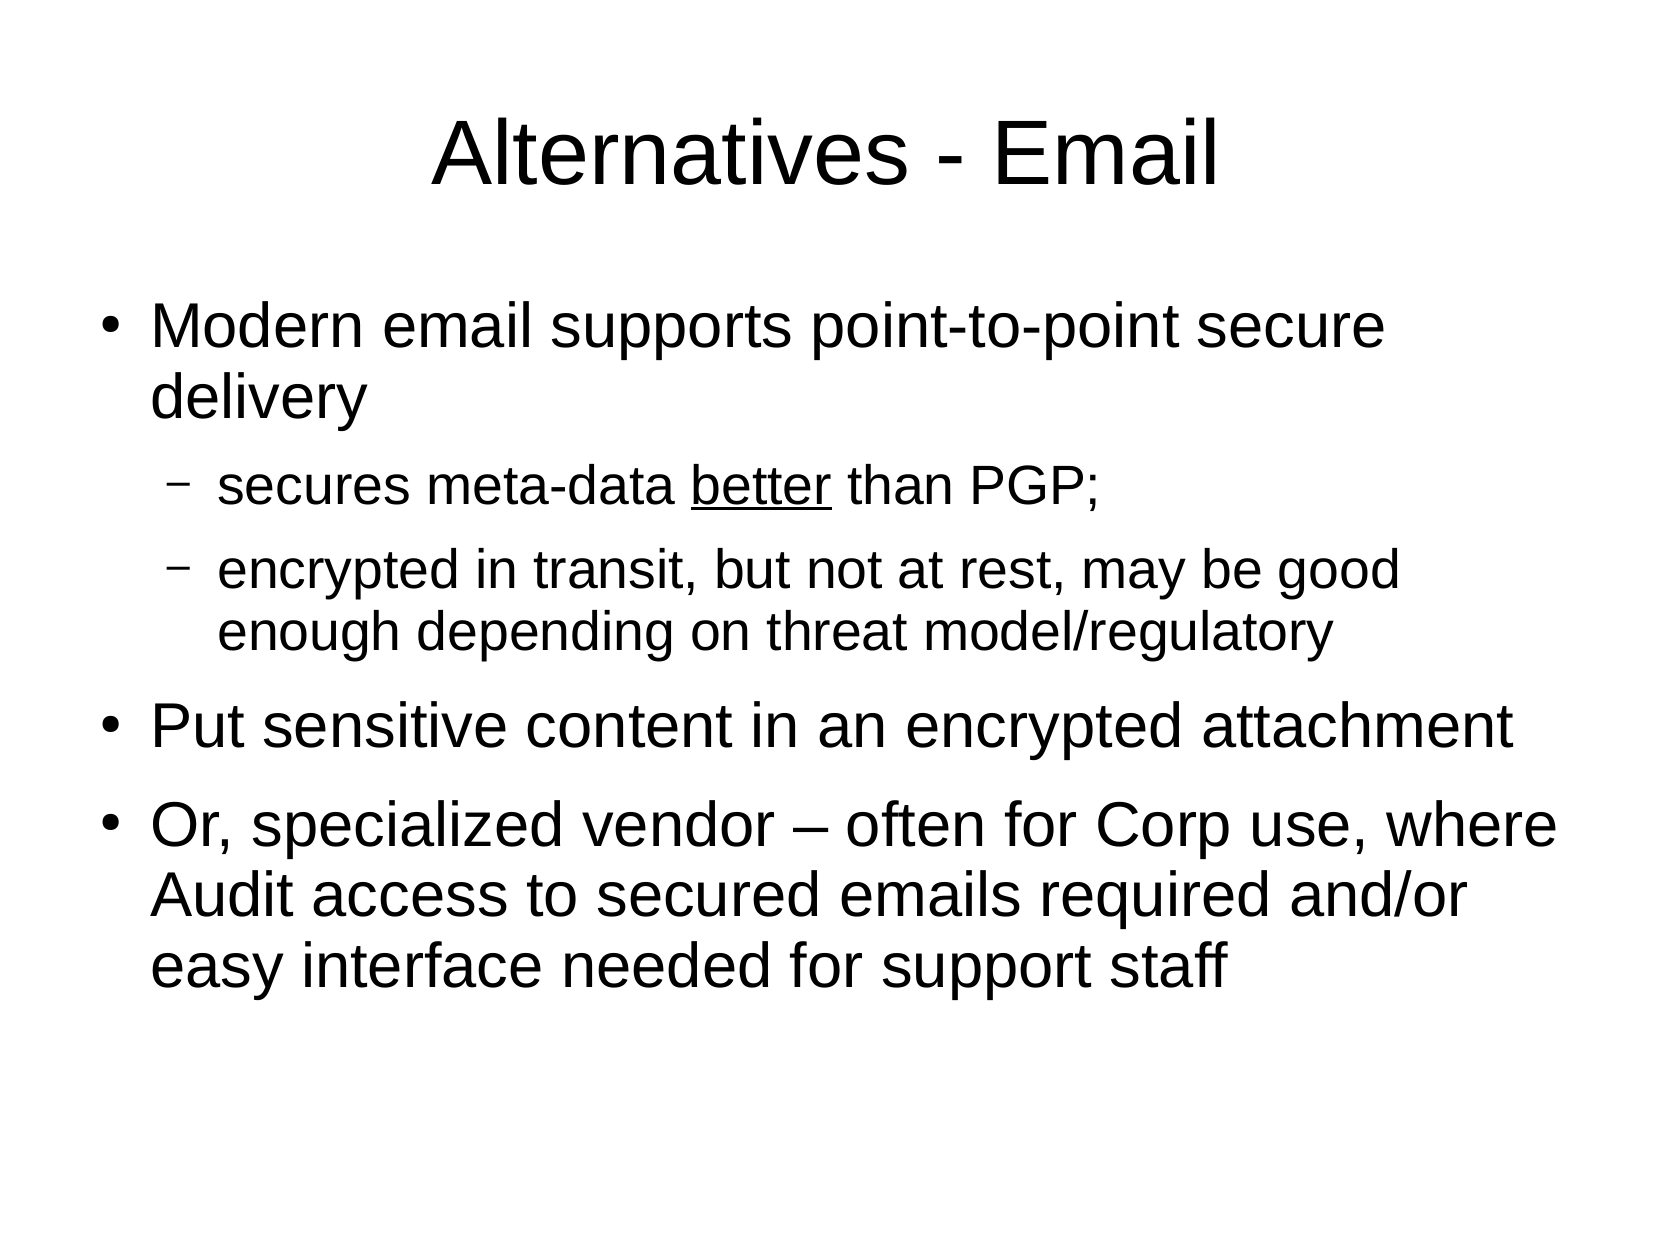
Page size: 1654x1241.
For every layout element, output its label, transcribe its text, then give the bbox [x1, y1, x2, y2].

list Modern email supports point-to-point secure delivery secures meta-data better than PGP; encrypted in transit, but not at rest, may be good enough depending on threat model/regulatory Put sensitive content in an encrypted attachment Or, specialized vendor – often for Corp use, where Audit access to secured emails required and/or easy interface needed for support staff [82, 290, 1571, 1010]
title Alternatives - Email [82, 49, 1571, 257]
